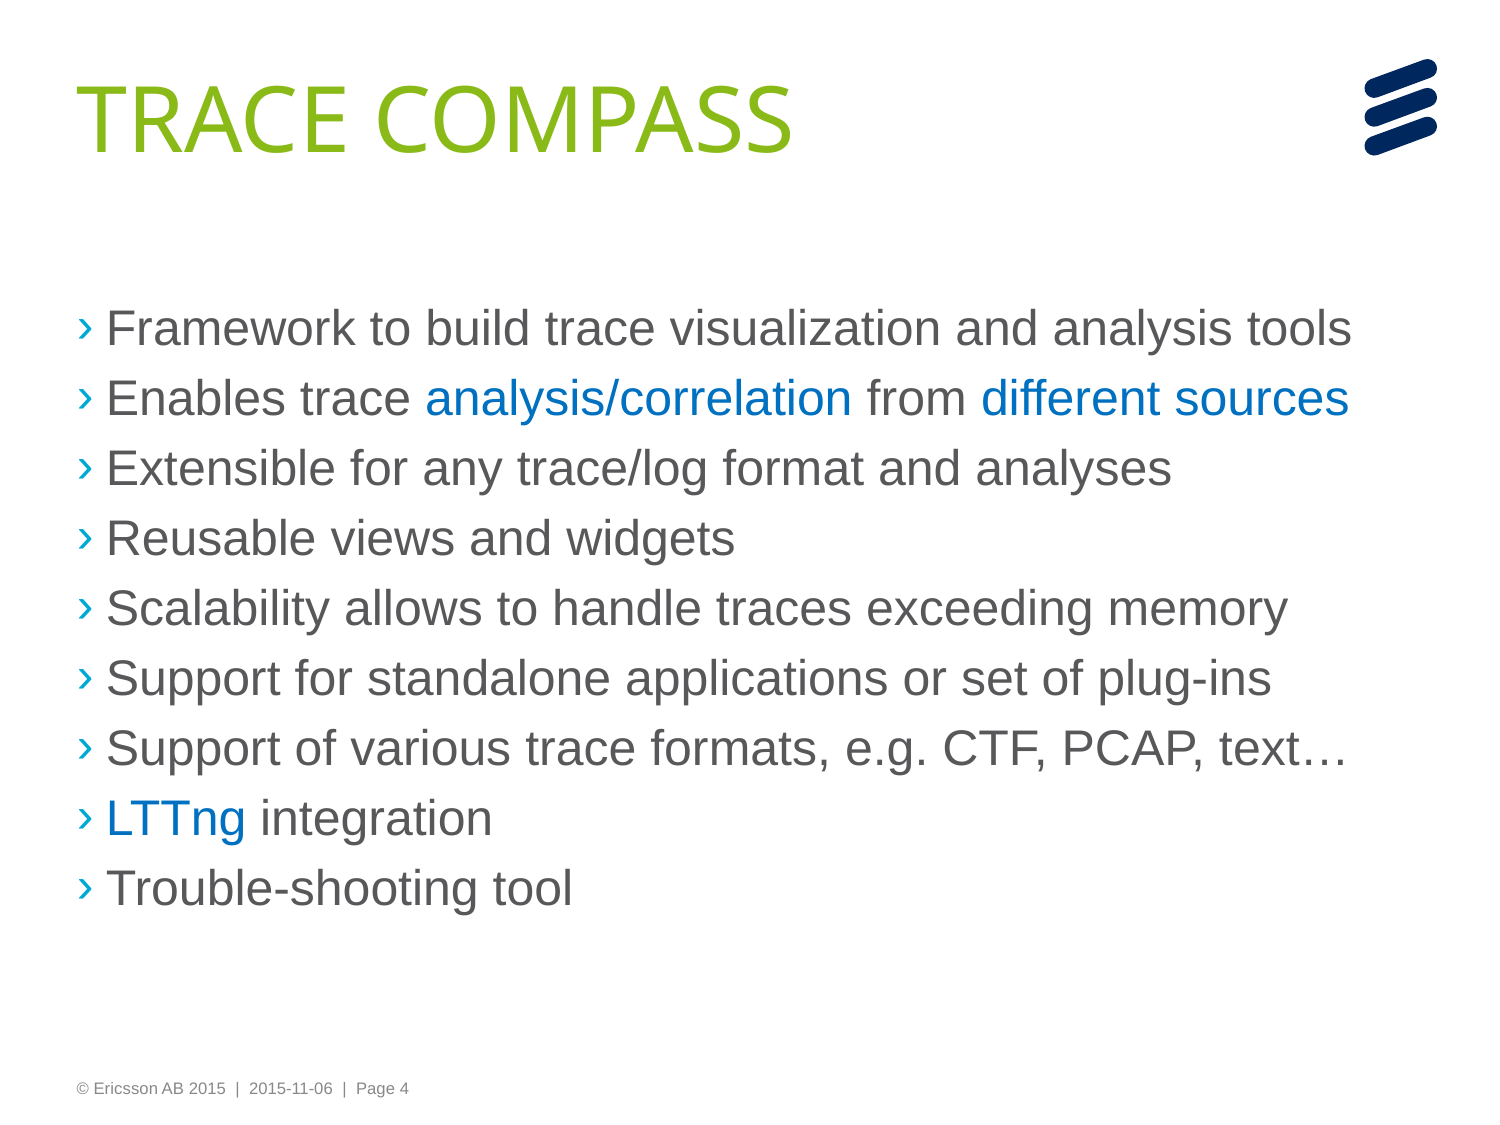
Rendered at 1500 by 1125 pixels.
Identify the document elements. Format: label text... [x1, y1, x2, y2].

title TRACE COMPASS [64, 39, 1294, 218]
list Framework to build trace visualization and analysis tools Enables trace analysis/correlation from different sources Extensible for any trace/log format and analyses Reusable views and widgets Scalability allows to handle traces exceeding memory Support for standalone applications or set of plug-ins Support of various trace formats, e.g. CTF, PCAP, text… LTTng integration Trouble-shooting tool [65, 295, 1436, 928]
